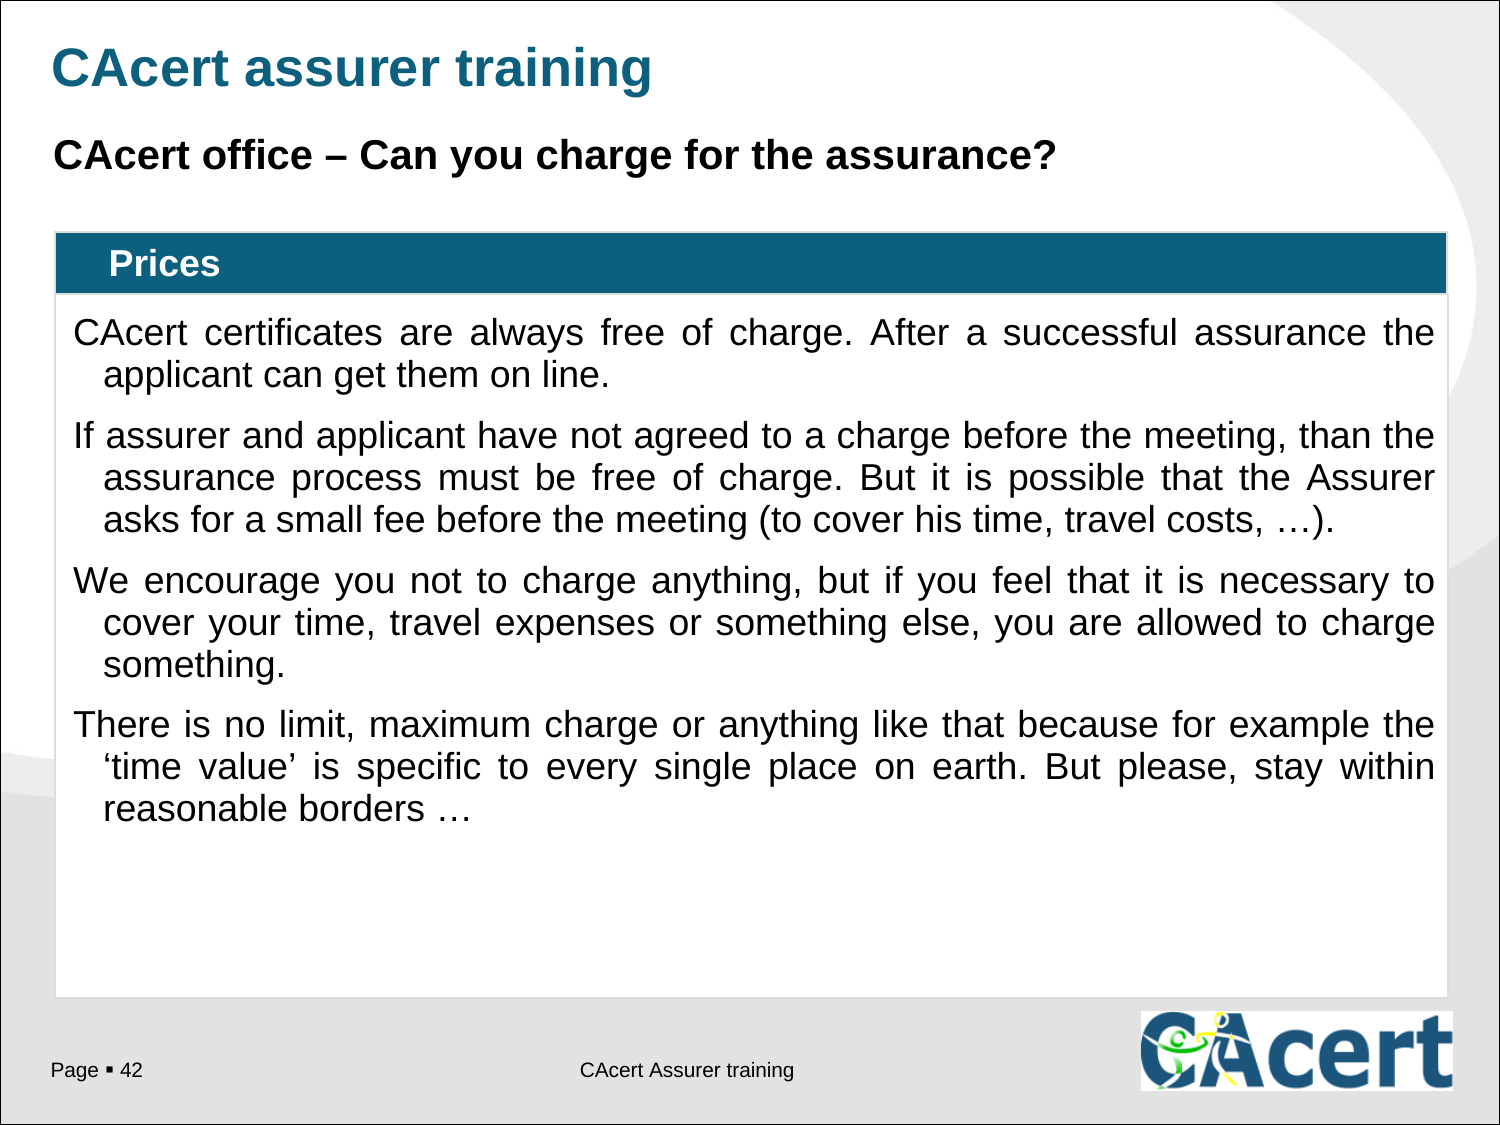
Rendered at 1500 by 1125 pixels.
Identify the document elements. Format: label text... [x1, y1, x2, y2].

text_box CAcert office – Can you charge for the assurance? [53, 125, 1448, 185]
text_box CAcert certificates are always free of charge. After a successful assurance the applicant can get them on line. If assurer and applicant have not agreed to a charge before the meeting, than the assurance process must be free of charge. But it is possible that the Assurer asks for a small fee before the meeting (to cover his time, travel costs, …). We encourage you not to charge anything, but if you feel that it is necessary to cover your time, travel expenses or something else, you are allowed to charge something. There is no limit, maximum charge or anything like that because for example the ‘time value’ is specific to every single place on earth. But please, stay within reasonable borders … [55, 293, 1448, 998]
text_box Prices [55, 232, 1447, 293]
title CAcert assurer training [51, 19, 1450, 118]
picture [1, 1, 1499, 1124]
